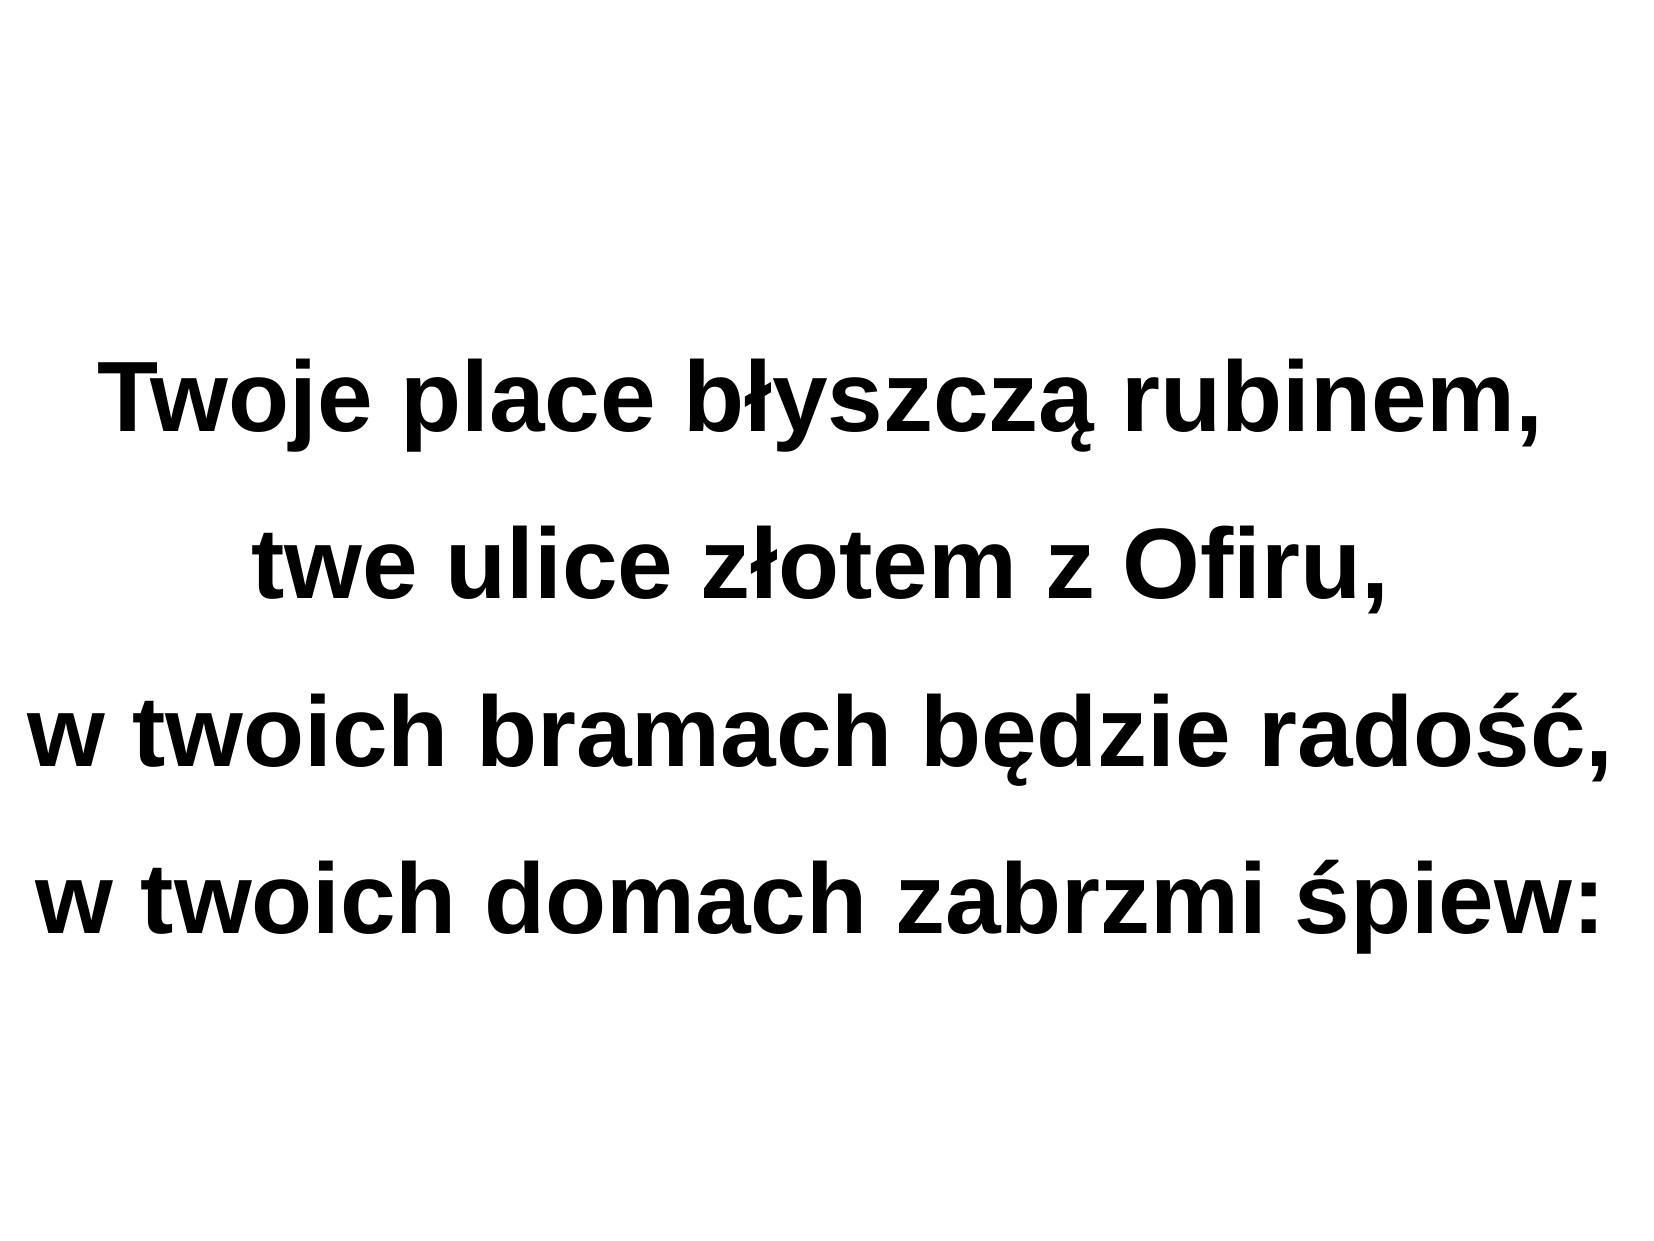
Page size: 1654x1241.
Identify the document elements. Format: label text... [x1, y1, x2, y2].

subtitle Twoje place błyszczą rubinem, twe ulice złotem z Ofiru, w twoich bramach będzie radość, w twoich domach zabrzmi śpiew: [0, 0, 1642, 1241]
